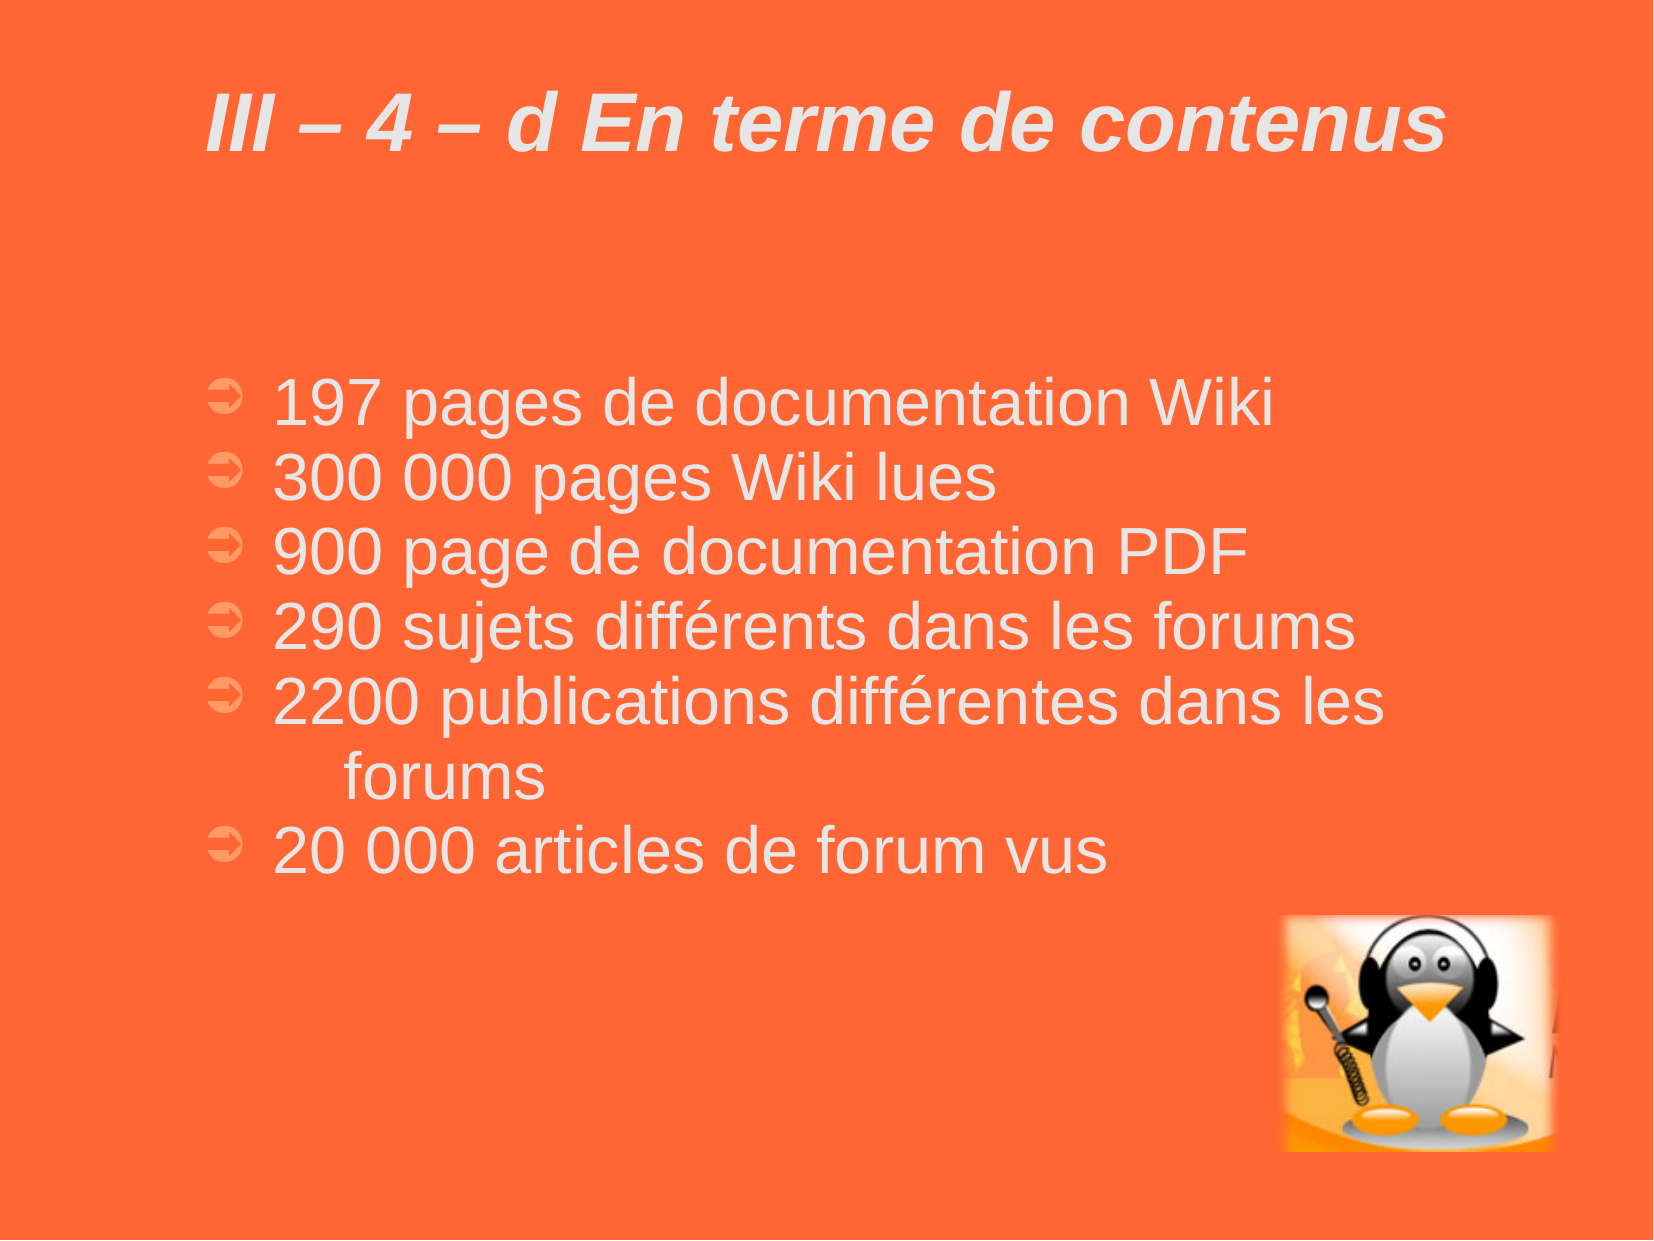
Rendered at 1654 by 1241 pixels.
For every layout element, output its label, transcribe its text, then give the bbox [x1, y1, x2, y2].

title III – 4 – d En terme de contenus [121, 19, 1534, 227]
list 197 pages de documentation Wiki 300 000 pages Wiki lues 900 page de documentation PDF 290 sujets différents dans les forums 2200 publications différentes dans les forums 20 000 articles de forum vus [178, 364, 1570, 1147]
picture [1272, 1147, 1565, 1152]
